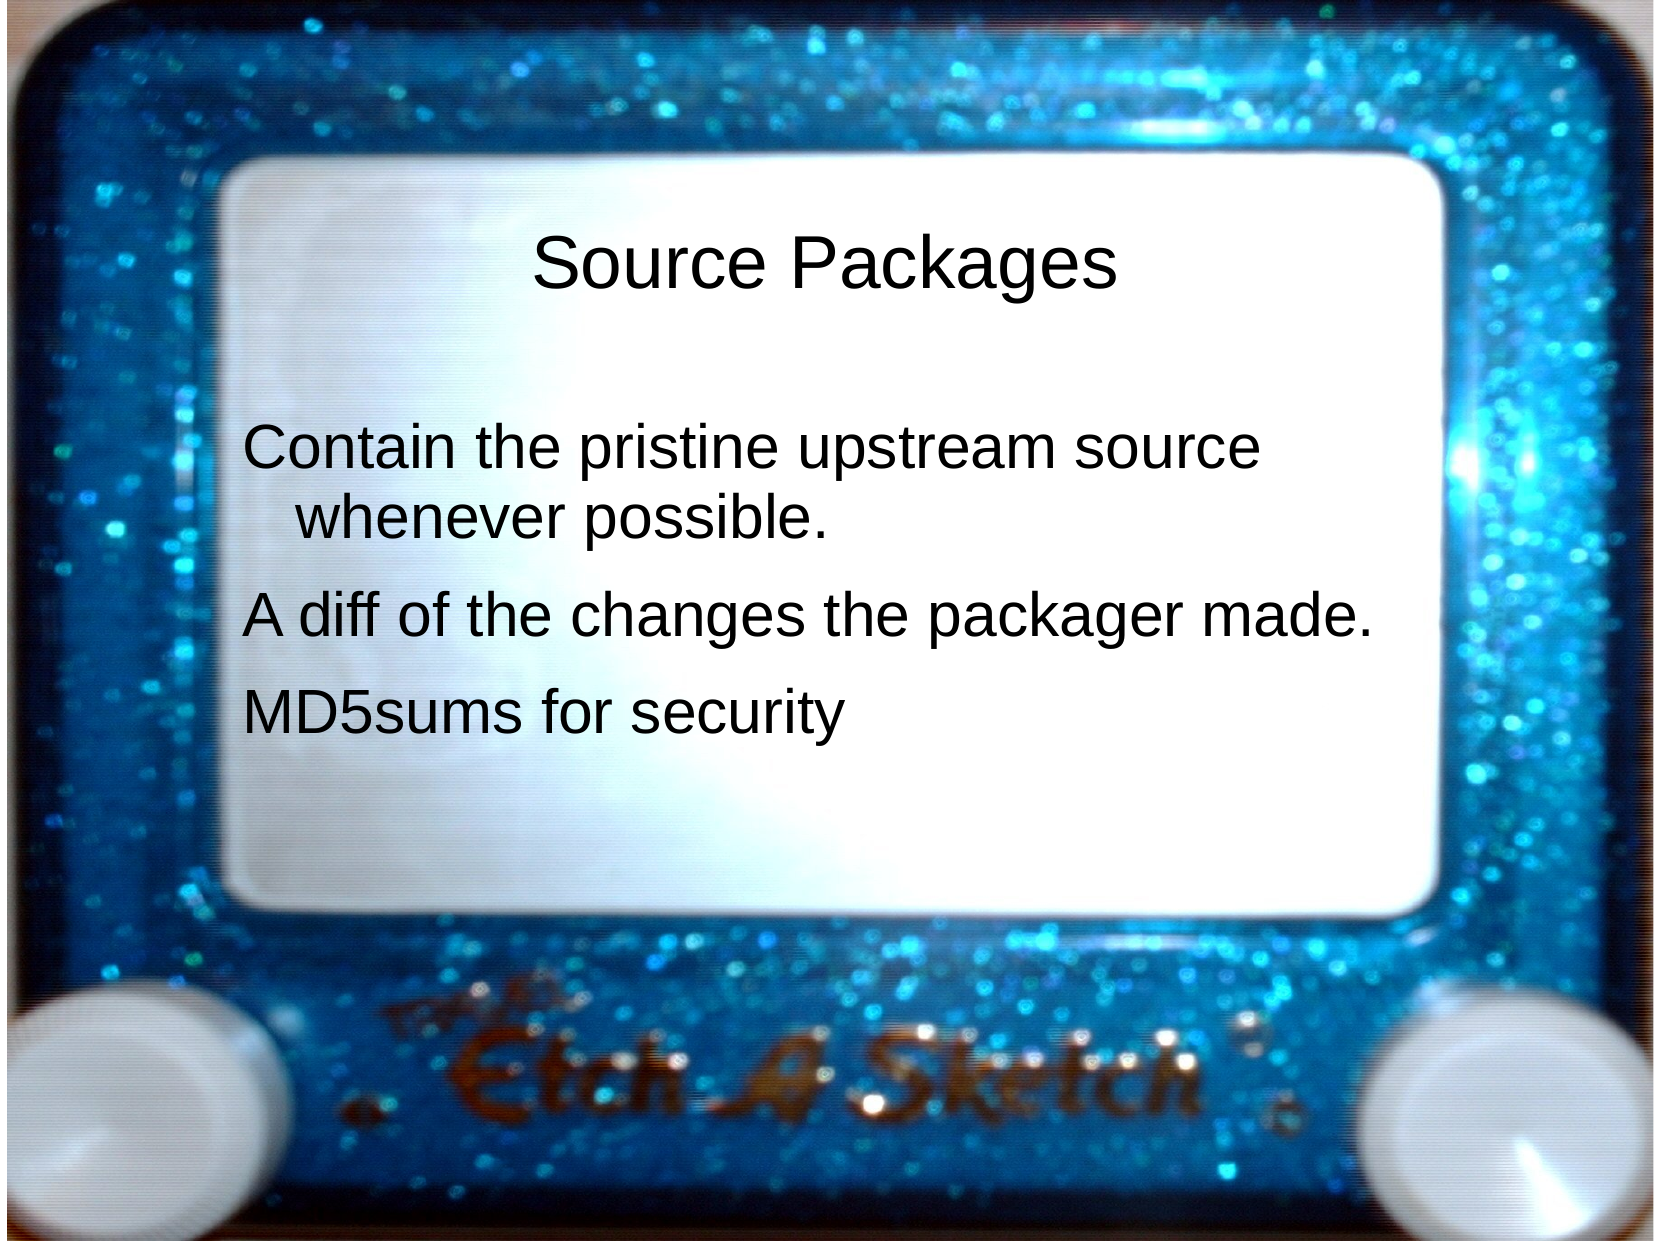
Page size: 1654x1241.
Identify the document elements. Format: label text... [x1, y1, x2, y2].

list Contain the pristine upstream source whenever possible. A diff of the changes the packager made. MD5sums for security [225, 412, 1426, 886]
title Source Packages [225, 157, 1426, 368]
picture [7, 0, 1654, 1241]
